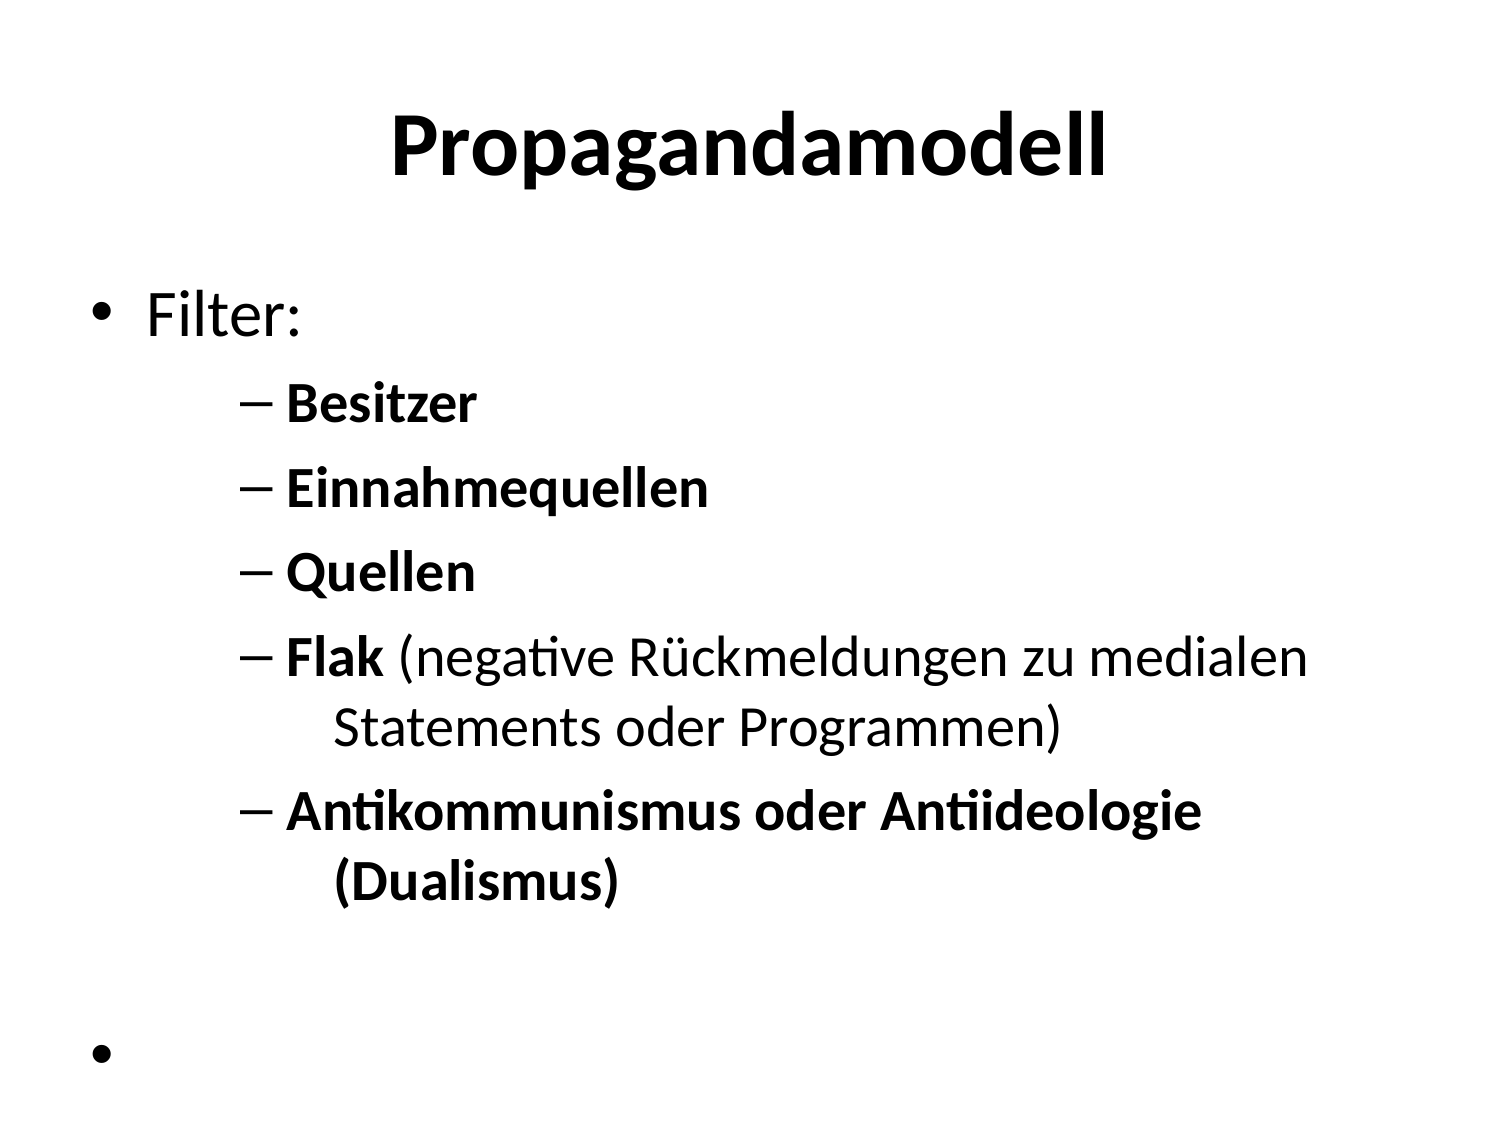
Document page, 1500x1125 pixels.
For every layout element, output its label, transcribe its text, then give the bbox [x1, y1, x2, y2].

title Propagandamodell [75, 45, 1426, 233]
list Filter: Besitzer Einnahmequellen Quellen Flak (negative Rückmeldungen zu medialen Statements oder Programmen) Antikommunismus oder Antiideologie (Dualismus) [75, 262, 1426, 1005]
